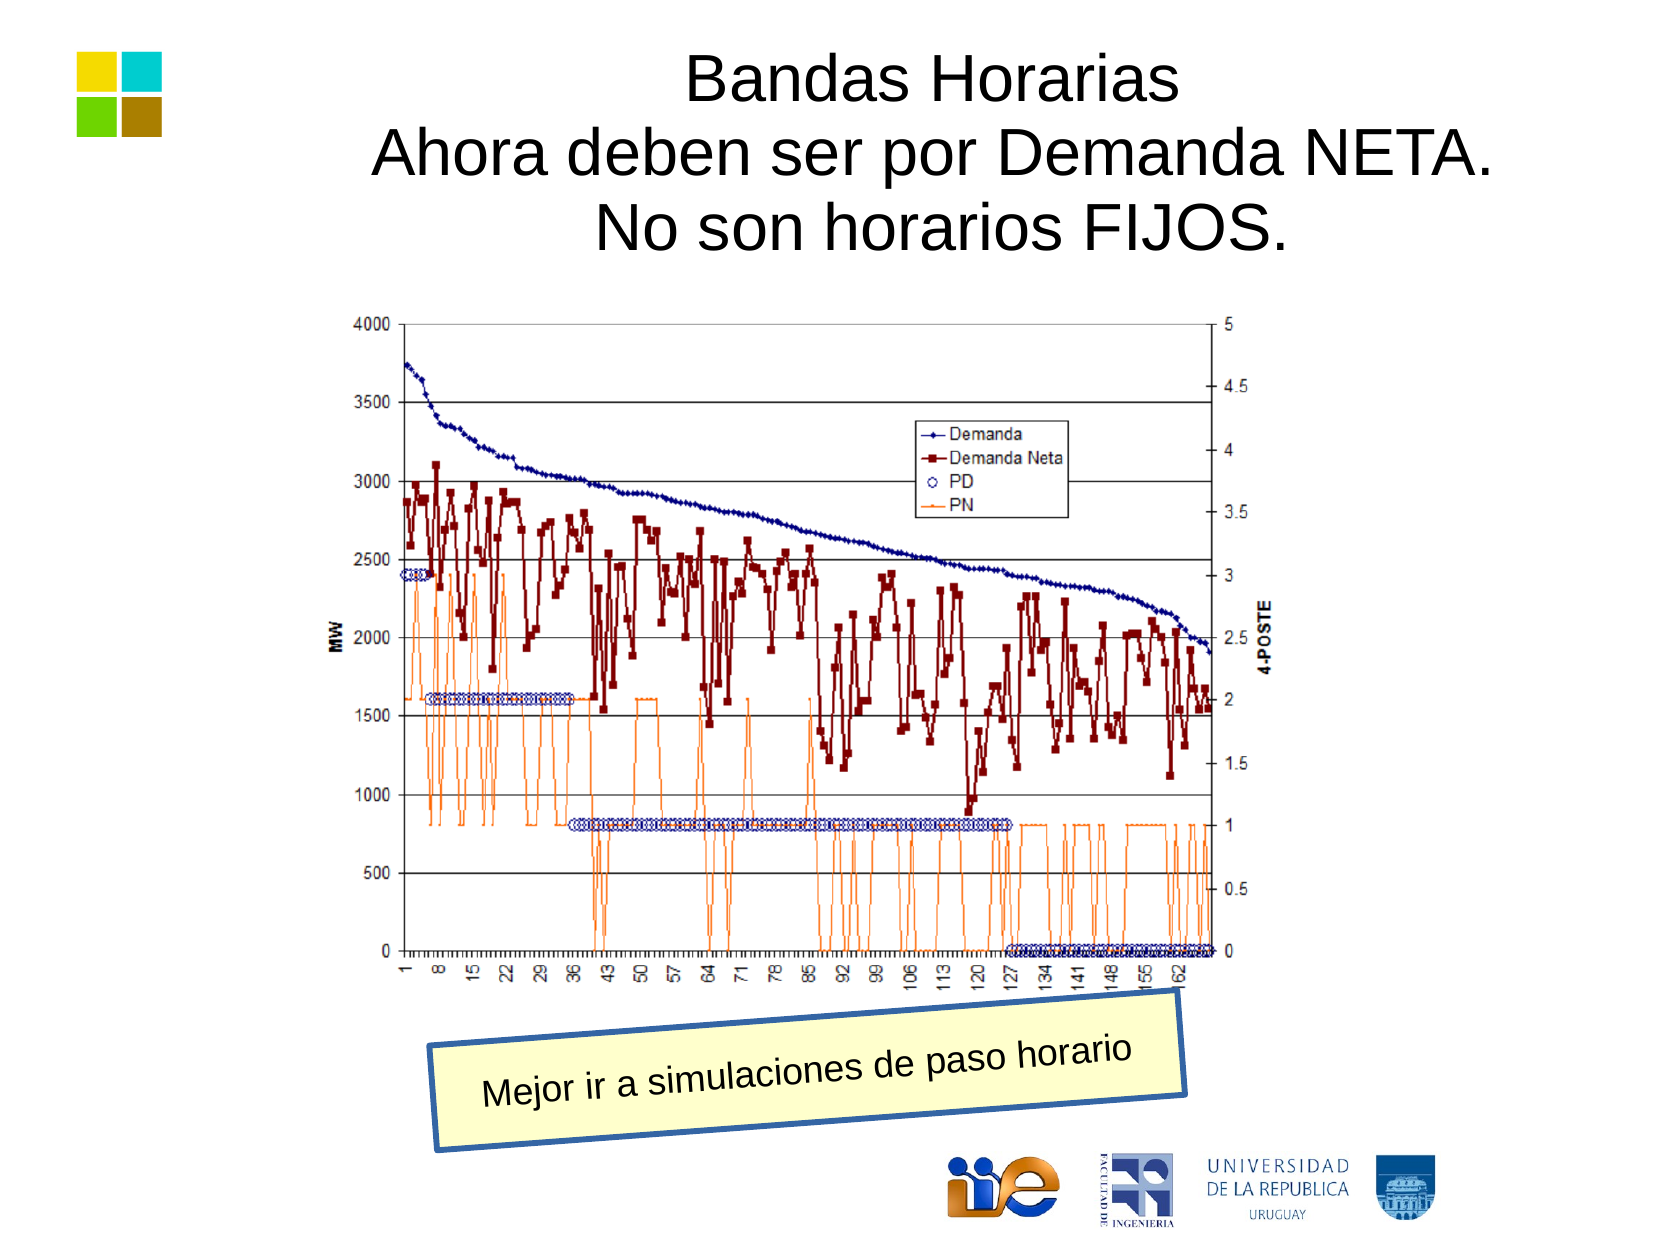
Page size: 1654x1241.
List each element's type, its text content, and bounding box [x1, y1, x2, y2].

picture [932, 1151, 1441, 1230]
picture [74, 49, 165, 140]
title Bandas Horarias Ahora deben ser por Demanda NETA. No son horarios FIJOS. [314, 40, 1571, 265]
text_box Mejor ir a simulaciones de paso horario [429, 990, 1186, 1151]
picture [315, 302, 1291, 1003]
